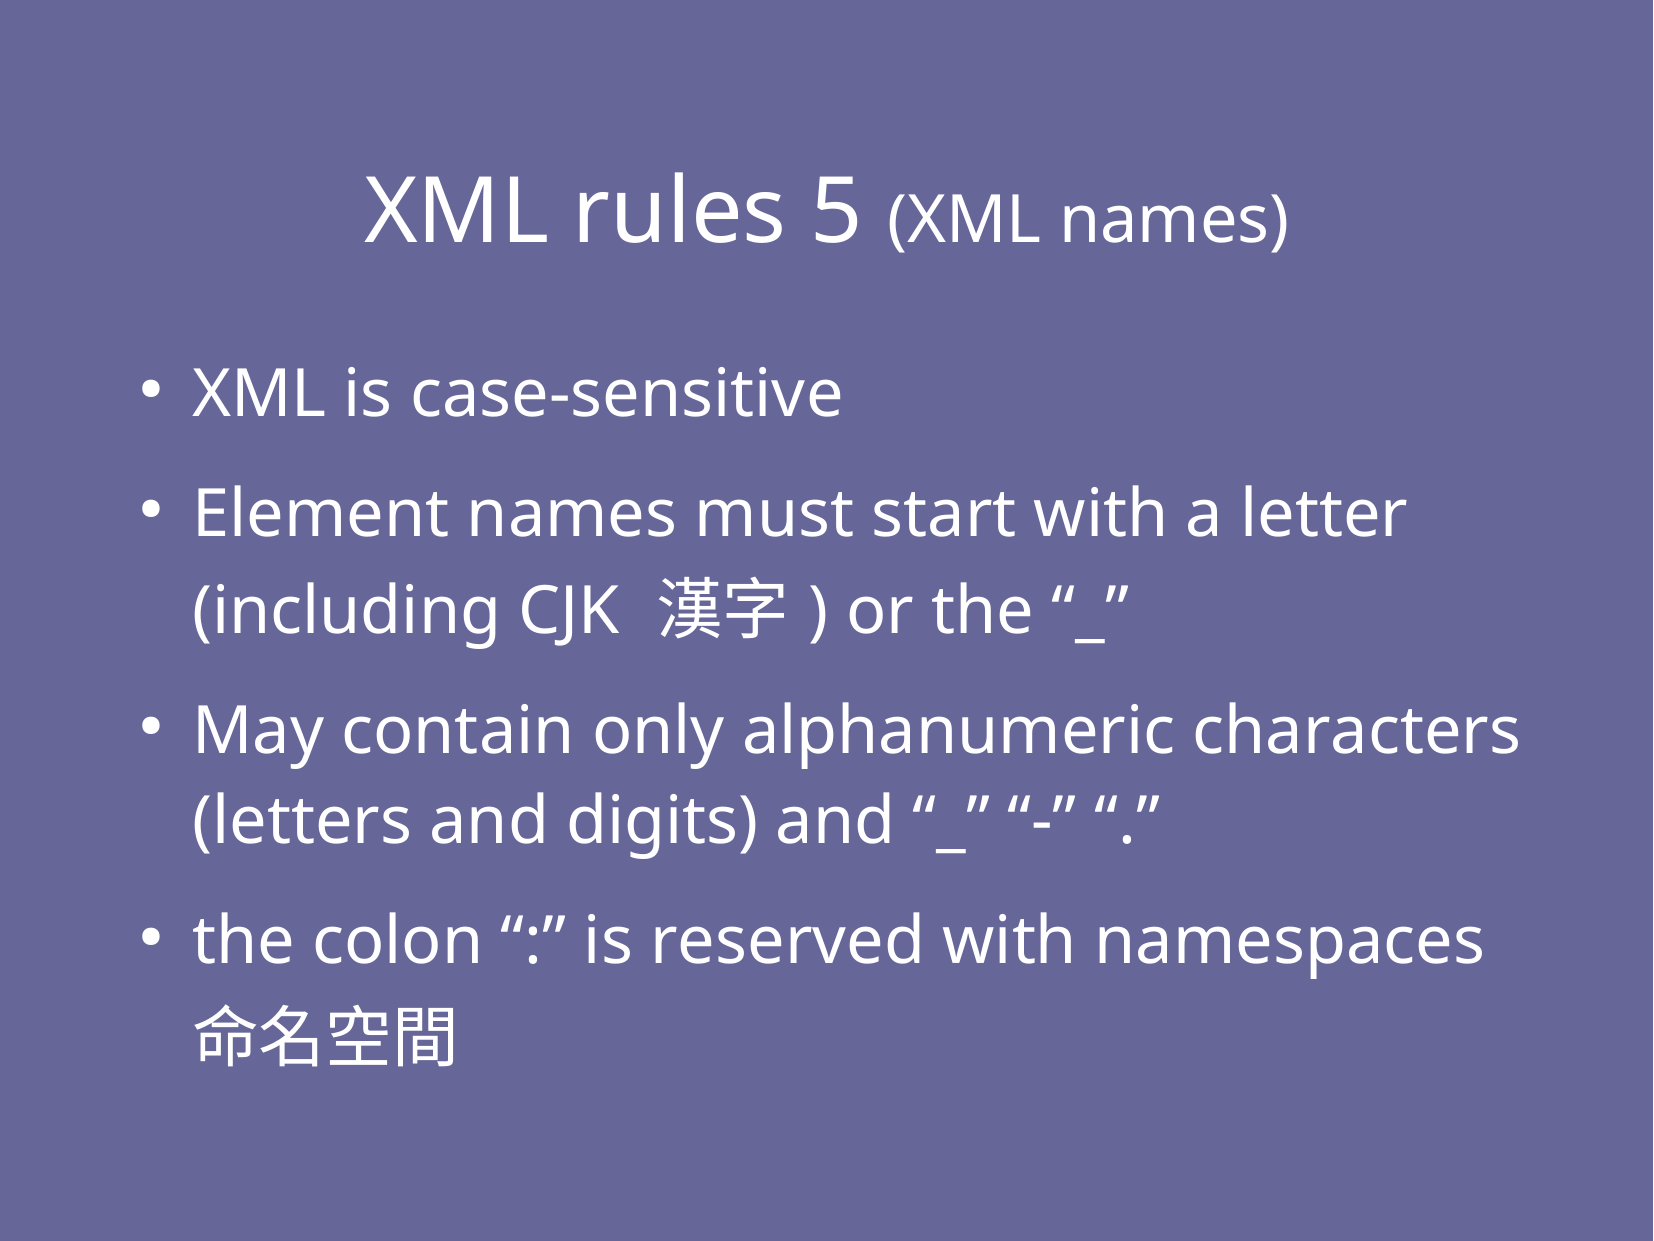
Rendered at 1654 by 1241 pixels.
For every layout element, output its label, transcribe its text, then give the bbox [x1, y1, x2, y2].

list XML is case-sensitive Element names must start with a letter (including CJK 漢字) or the “_” May contain only alphanumeric characters (letters and digits) and “_” “-” “.” the colon “:” is reserved with namespaces 命名空間 [121, 344, 1534, 1177]
title XML rules 5 (XML names) [121, 102, 1534, 311]
